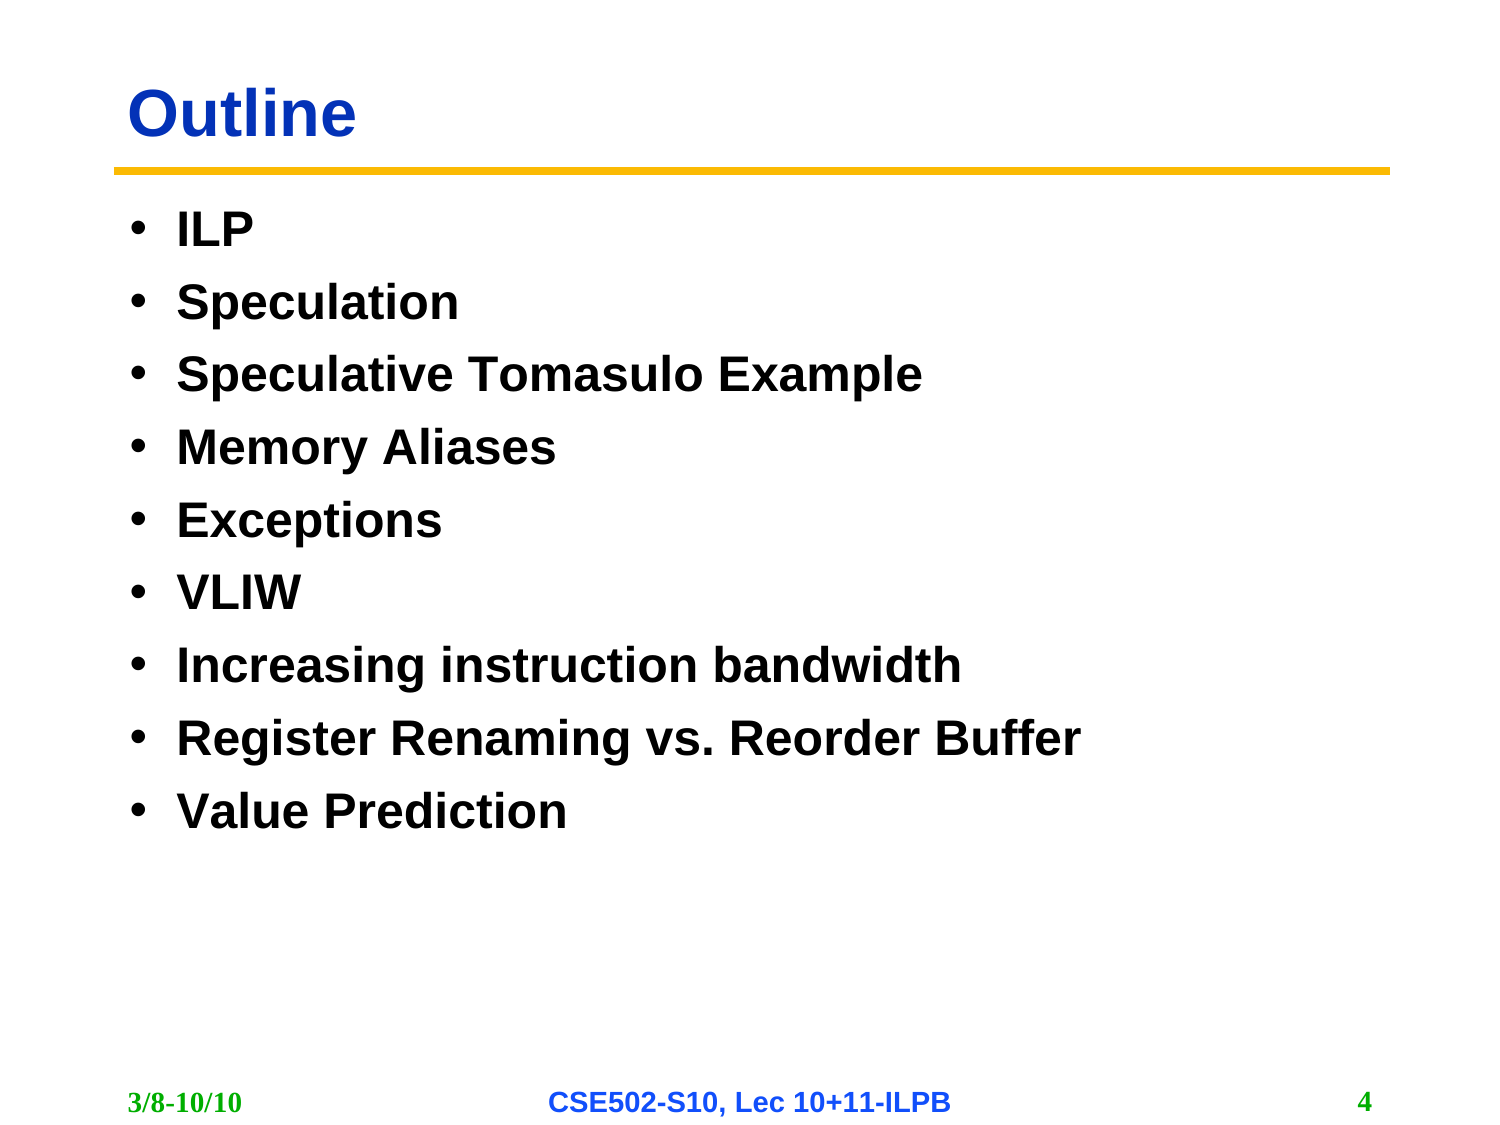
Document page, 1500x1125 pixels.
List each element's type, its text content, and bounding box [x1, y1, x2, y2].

text_box 3/8-10/10 [112, 1088, 426, 1113]
text_box <number> [1074, 1087, 1388, 1113]
title Outline [112, 54, 1309, 176]
list ILP Speculation Speculative Tomasulo Example Memory Aliases Exceptions VLIW Increasing instruction bandwidth Register Renaming vs. Reorder Buffer Value Prediction [114, 195, 1375, 1005]
text_box CSE502-S10, Lec 10+11-ILPB [512, 1088, 988, 1113]
